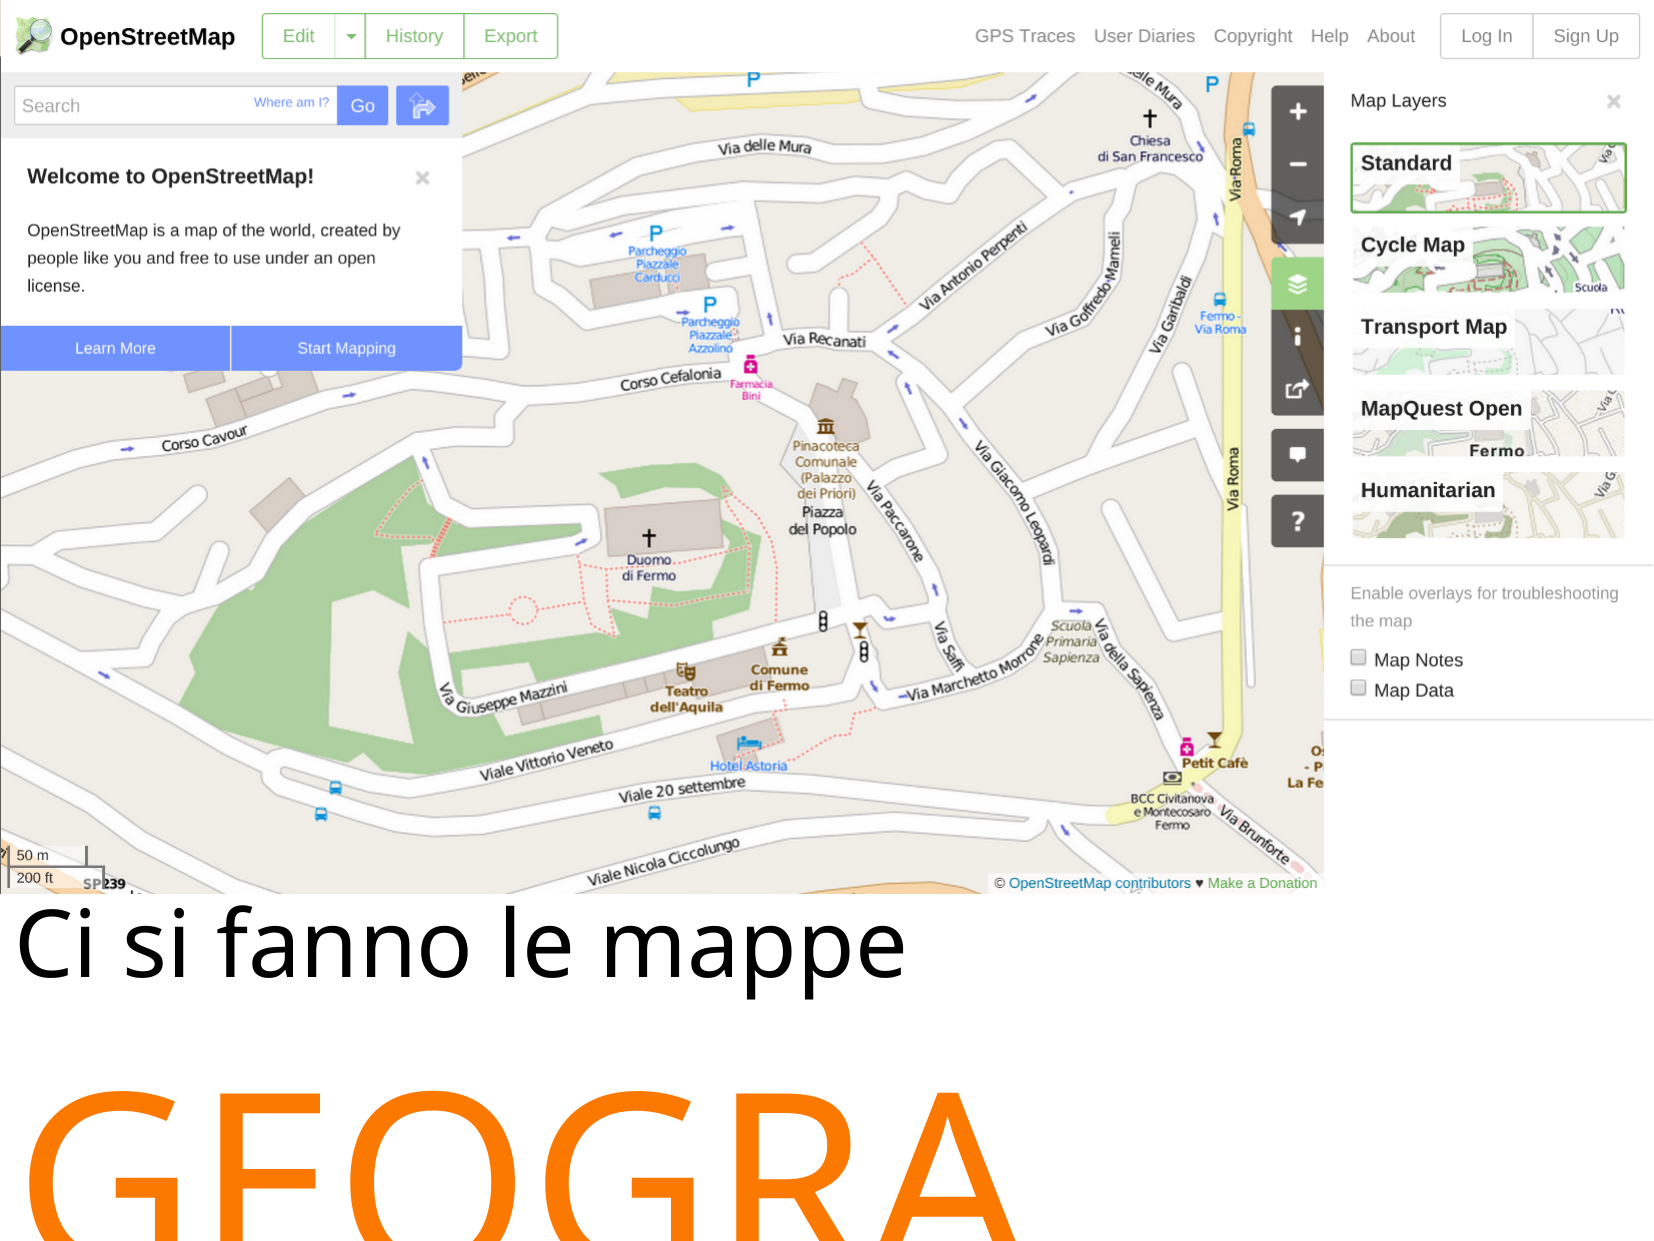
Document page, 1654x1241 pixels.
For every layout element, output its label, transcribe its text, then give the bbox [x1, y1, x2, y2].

picture [0, 0, 1653, 894]
text_box Ci si fanno le mappe GEOGRAFICHE [0, 869, 1163, 879]
